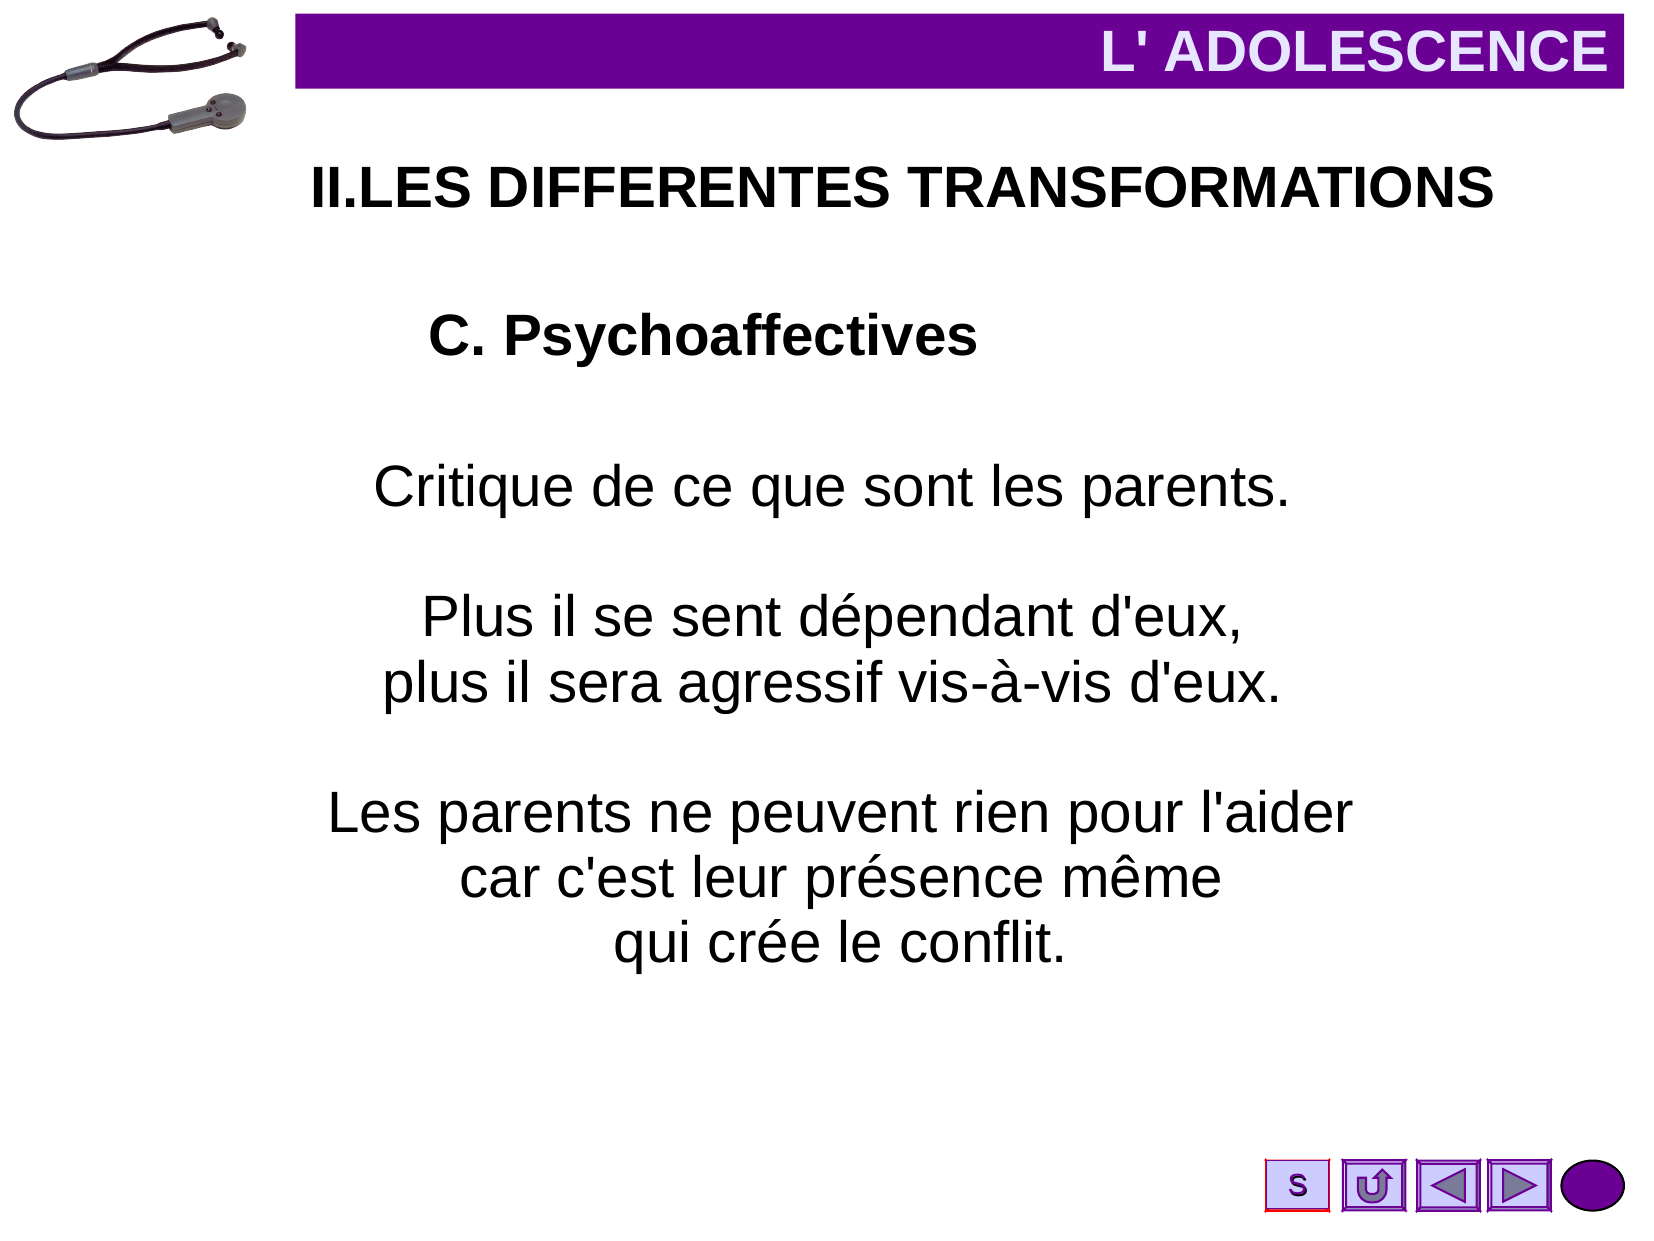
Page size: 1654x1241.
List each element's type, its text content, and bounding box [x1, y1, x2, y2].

text_box L' ADOLESCENCE [295, 13, 1625, 89]
picture [8, 8, 260, 153]
text_box [1561, 1160, 1625, 1211]
text_box II.LES DIFFERENTES TRANSFORMATIONS [295, 147, 1510, 230]
text_box C. Psychoaffectives [413, 295, 996, 376]
text_box Critique de ce que sont les parents. Plus il se sent dépendant d'eux, plus il sera agressif vis-à-vis d'eux. Les parents ne peuvent rien pour l'aider car c'est leur présence même qui crée le conflit. [118, 424, 1565, 1004]
